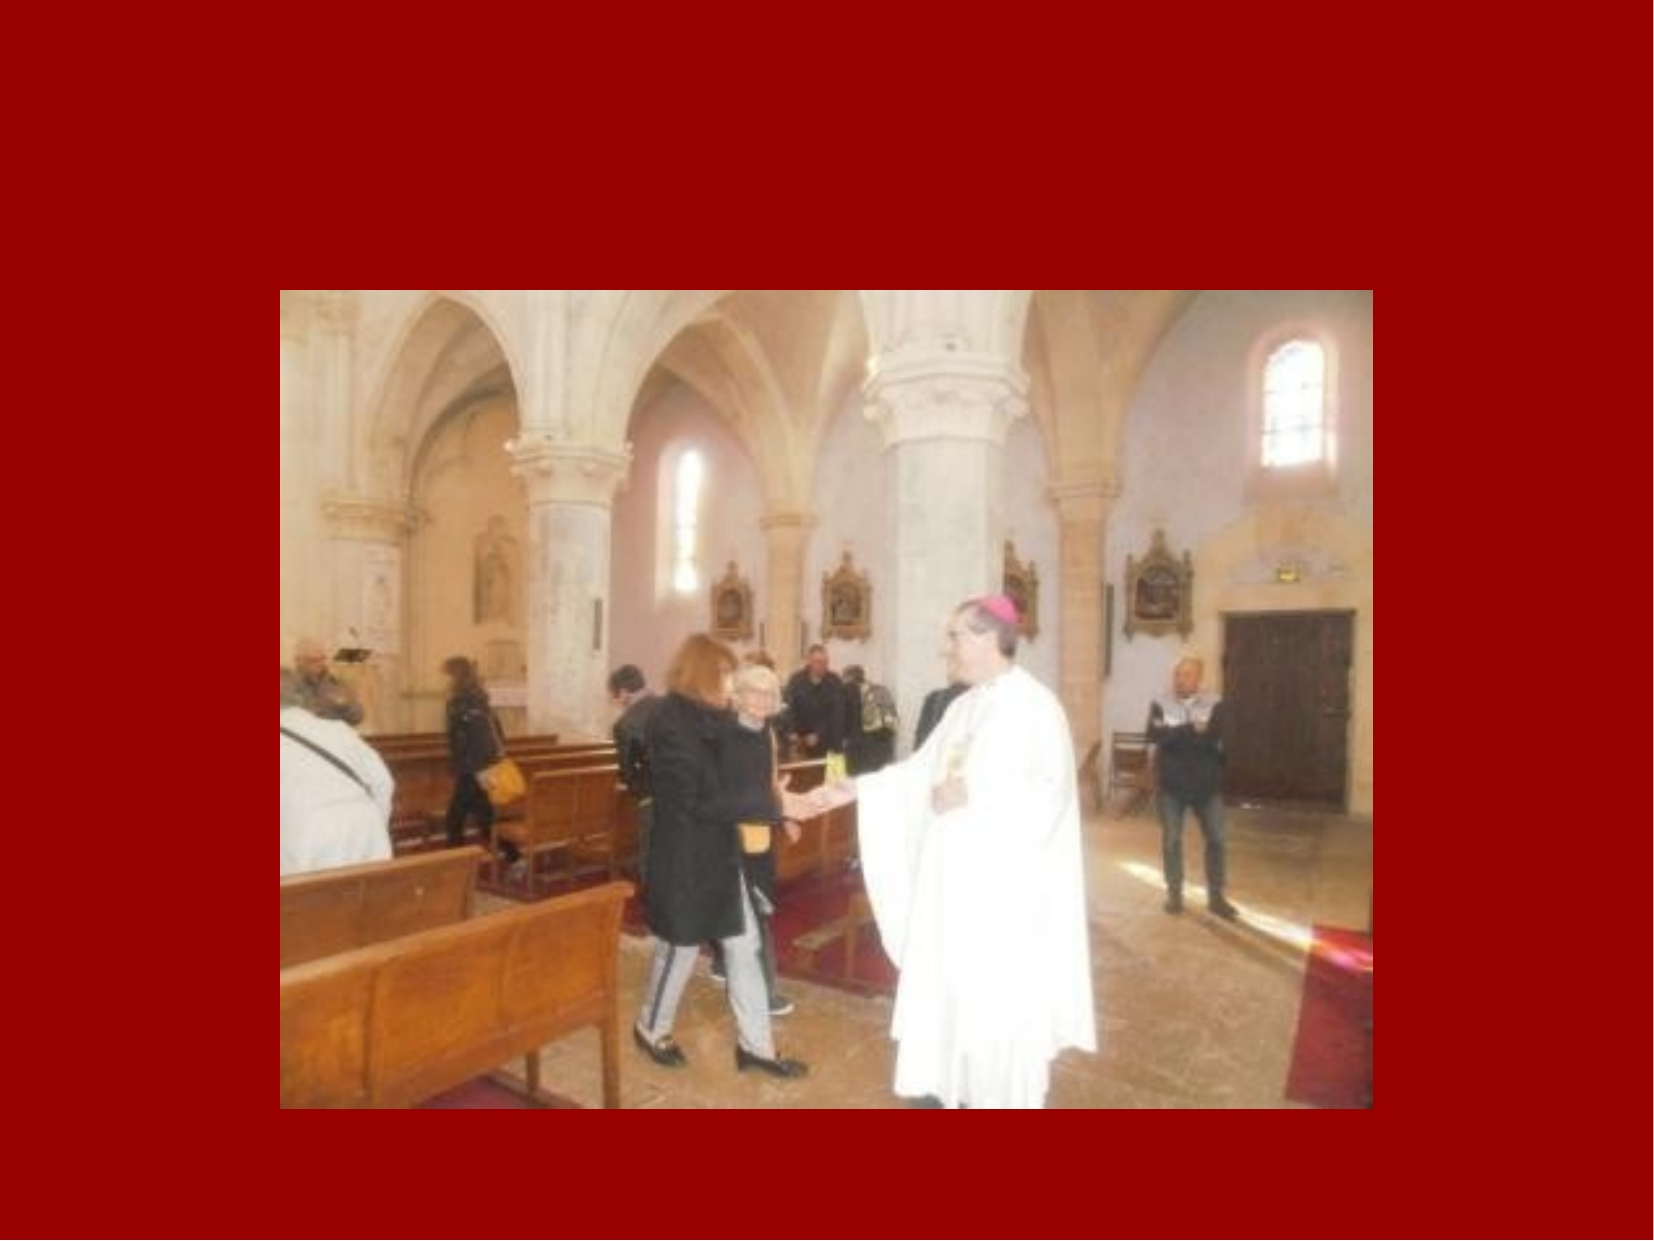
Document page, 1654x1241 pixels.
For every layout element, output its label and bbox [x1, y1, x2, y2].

picture [280, 290, 1373, 1109]
